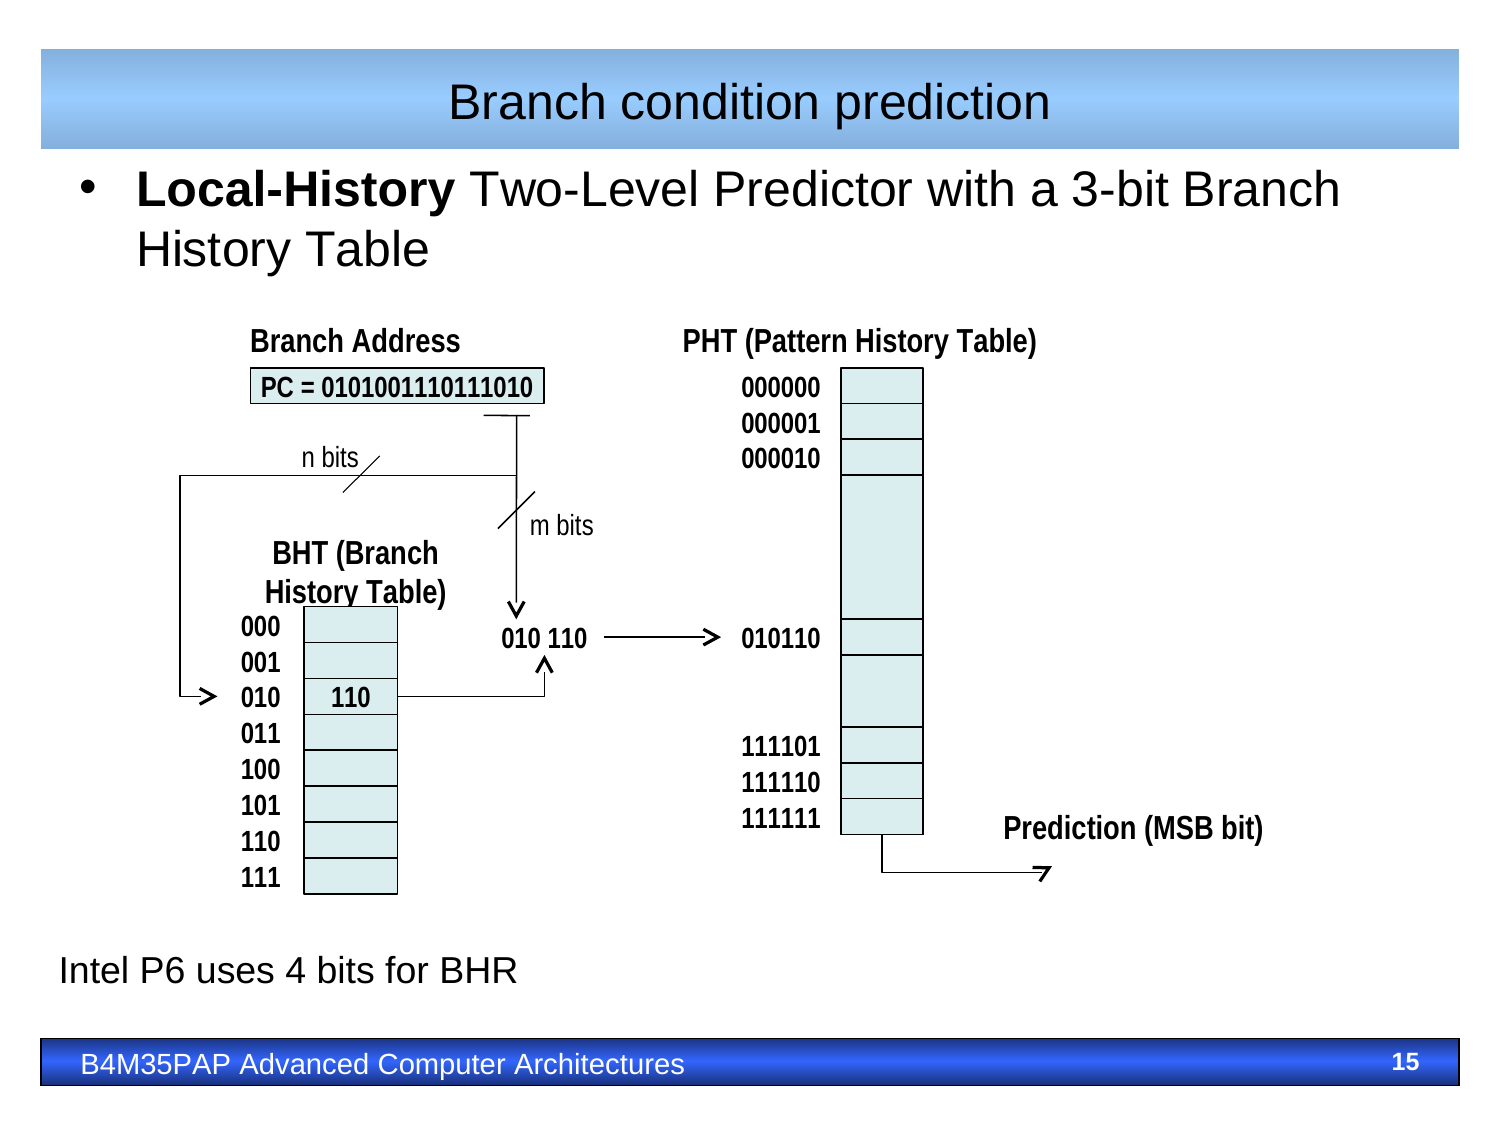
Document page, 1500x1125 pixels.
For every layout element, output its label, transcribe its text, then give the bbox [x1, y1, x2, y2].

text_box 111101 [721, 726, 841, 763]
text_box Prediction (MSB bit) [988, 798, 1279, 855]
text_box [840, 368, 924, 835]
text_box 110 [217, 822, 304, 858]
title Branch condition prediction [41, 49, 1459, 149]
text_box 000 [217, 606, 305, 642]
text_box 010110 [721, 619, 841, 655]
text_box 000001 [721, 403, 841, 439]
text_box 111111 [721, 799, 841, 835]
text_box Intel P6 uses 4 bits for BHR [43, 938, 534, 1000]
text_box [305, 606, 398, 679]
text_box 010 110 [484, 619, 605, 655]
text_box PC = 0101001110111010 [250, 367, 545, 404]
text_box 010 [217, 678, 305, 714]
text_box 101 [217, 786, 305, 822]
text_box m bits [501, 505, 622, 542]
text_box PHT (Pattern History Table) [667, 311, 1053, 368]
text_box 000000 [721, 367, 841, 403]
text_box n bits [270, 438, 391, 474]
text_box 111 [217, 858, 304, 894]
text_box BHT (Branch History Table) [217, 523, 495, 619]
text_box 001 [217, 642, 305, 678]
text_box 110 [305, 679, 398, 714]
text_box [304, 714, 398, 894]
text_box 100 [217, 750, 305, 786]
list Local-History Two-Level Predictor with a 3-bit Branch History Table [64, 148, 1436, 1000]
text_box 011 [217, 714, 305, 750]
text_box 111110 [721, 763, 841, 799]
text_box Branch Address [217, 311, 495, 368]
text_box 000010 [721, 439, 841, 476]
